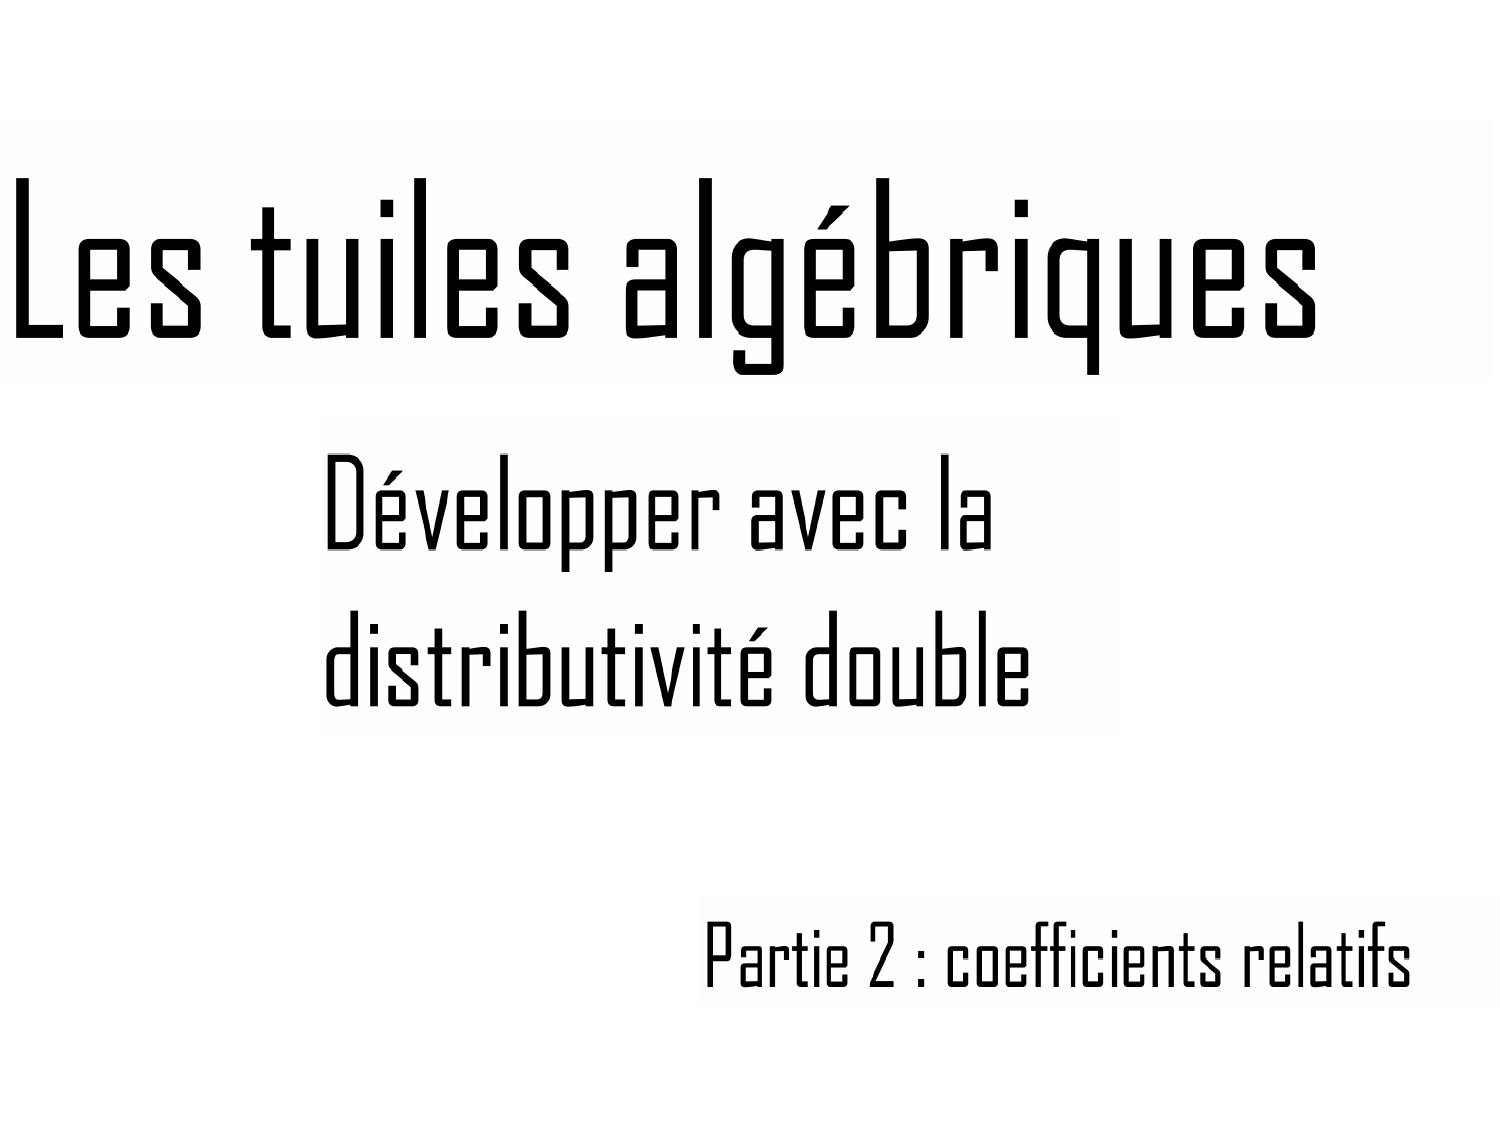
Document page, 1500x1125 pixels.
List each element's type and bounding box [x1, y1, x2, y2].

picture [0, 117, 1500, 1008]
